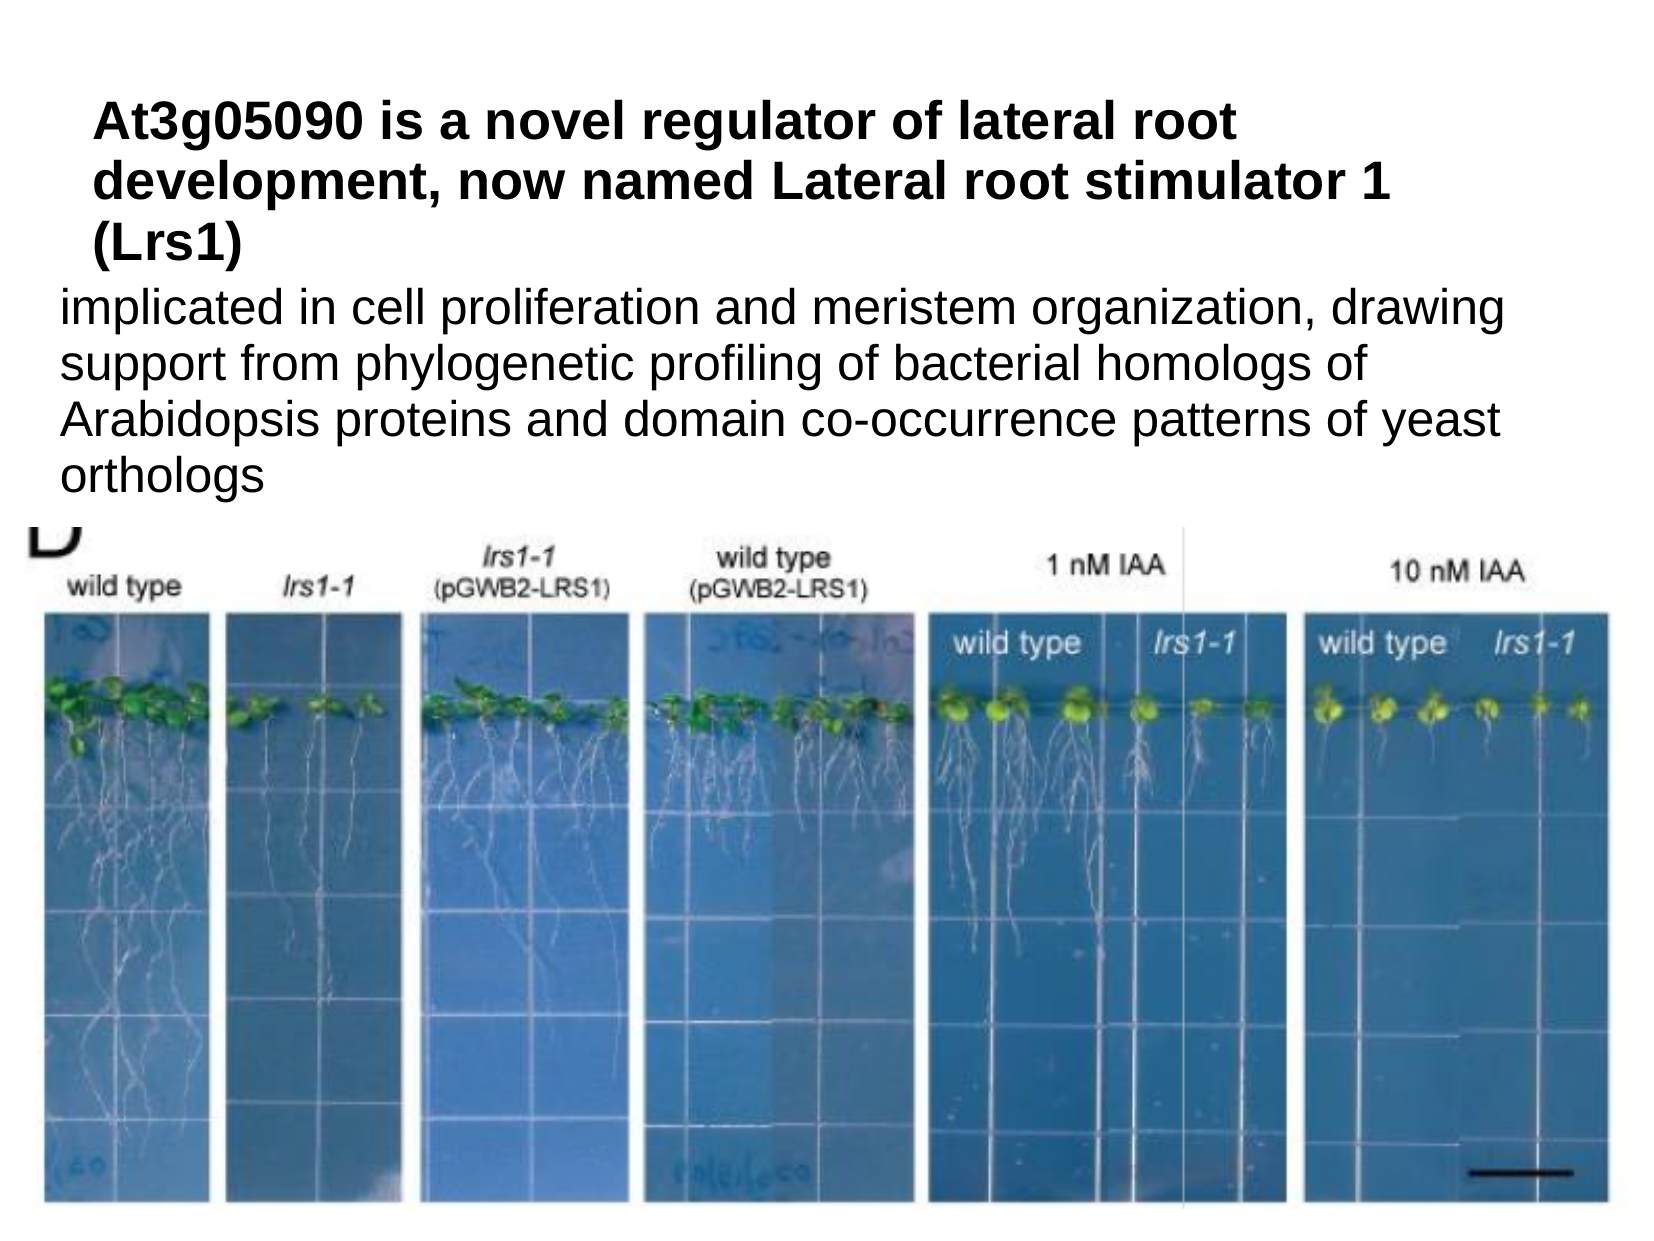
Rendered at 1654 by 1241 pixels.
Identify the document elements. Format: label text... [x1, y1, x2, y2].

picture [24, 527, 1627, 1209]
text_box implicated in cell proliferation and meristem organization, drawing support from phylogenetic profiling of bacterial homologs of Arabidopsis proteins and domain co-occurrence patterns of yeast orthologs [45, 272, 1536, 518]
text_box At3g05090 is a novel regulator of lateral root development, now named Lateral root stimulator 1 (Lrs1) [78, 82, 1571, 398]
